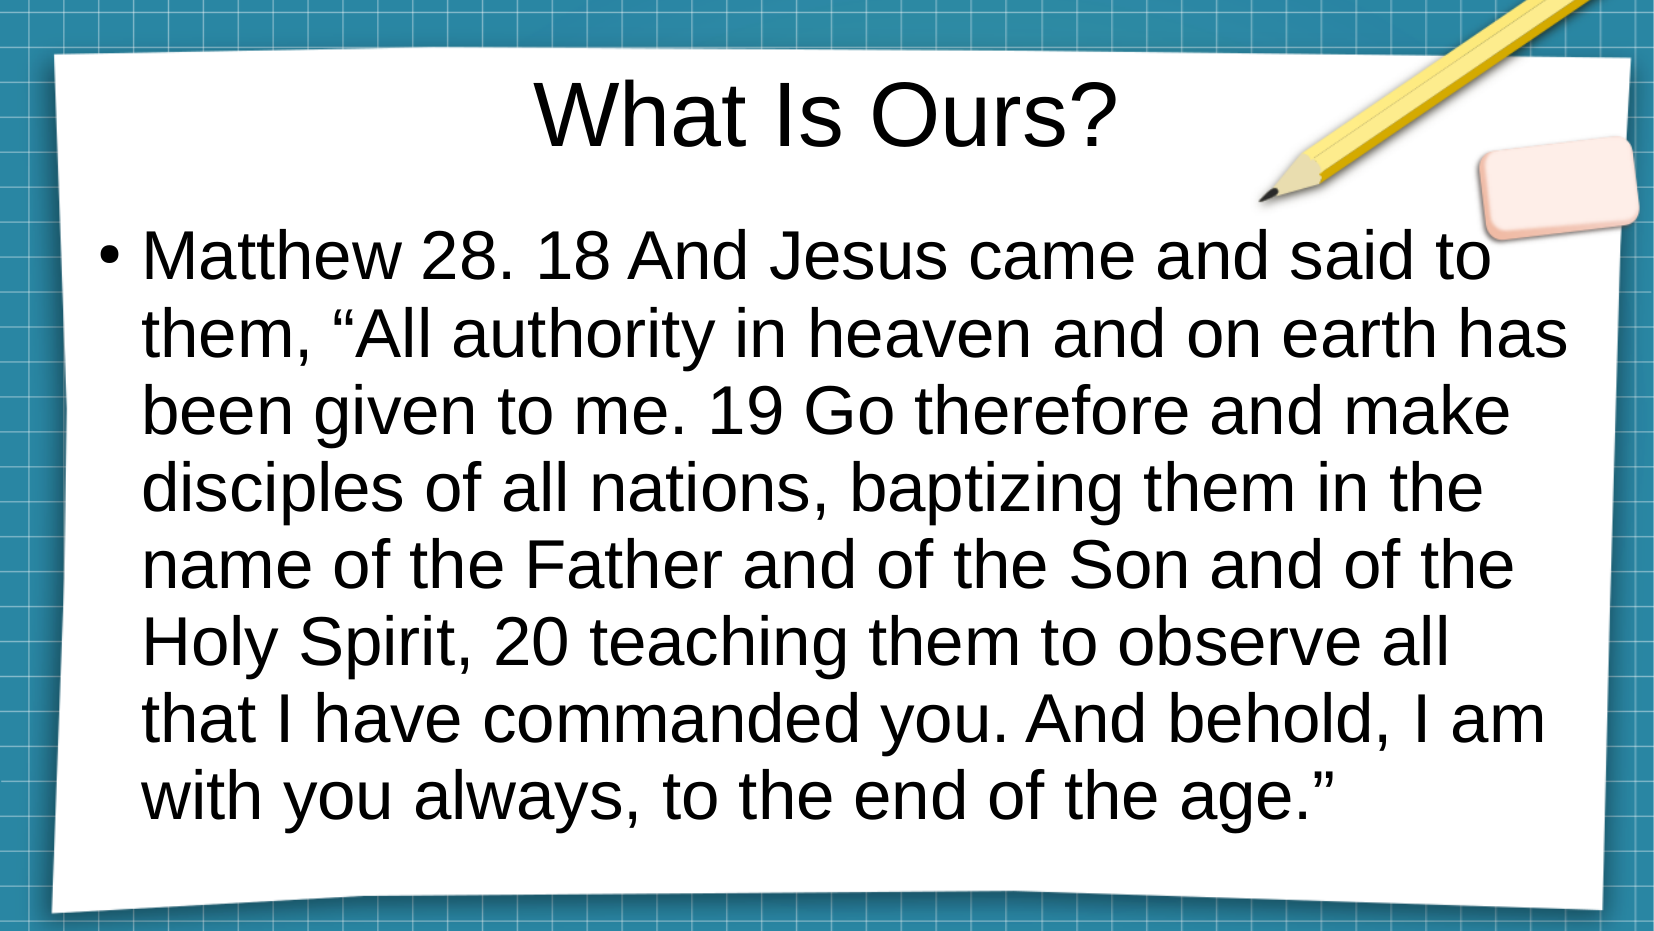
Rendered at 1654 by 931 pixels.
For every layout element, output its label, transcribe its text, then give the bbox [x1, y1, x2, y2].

picture [0, 0, 1654, 931]
list Matthew 28. 18 And Jesus came and said to them, “All authority in heaven and on earth has been given to me. 19 Go therefore and make disciples of all nations, baptizing them in the name of the Father and of the Son and of the Holy Spirit, 20 teaching them to observe all that I have commanded you. And behold, I am with you always, to the end of the age.” [82, 217, 1576, 863]
title What Is Ours? [82, 37, 1571, 193]
